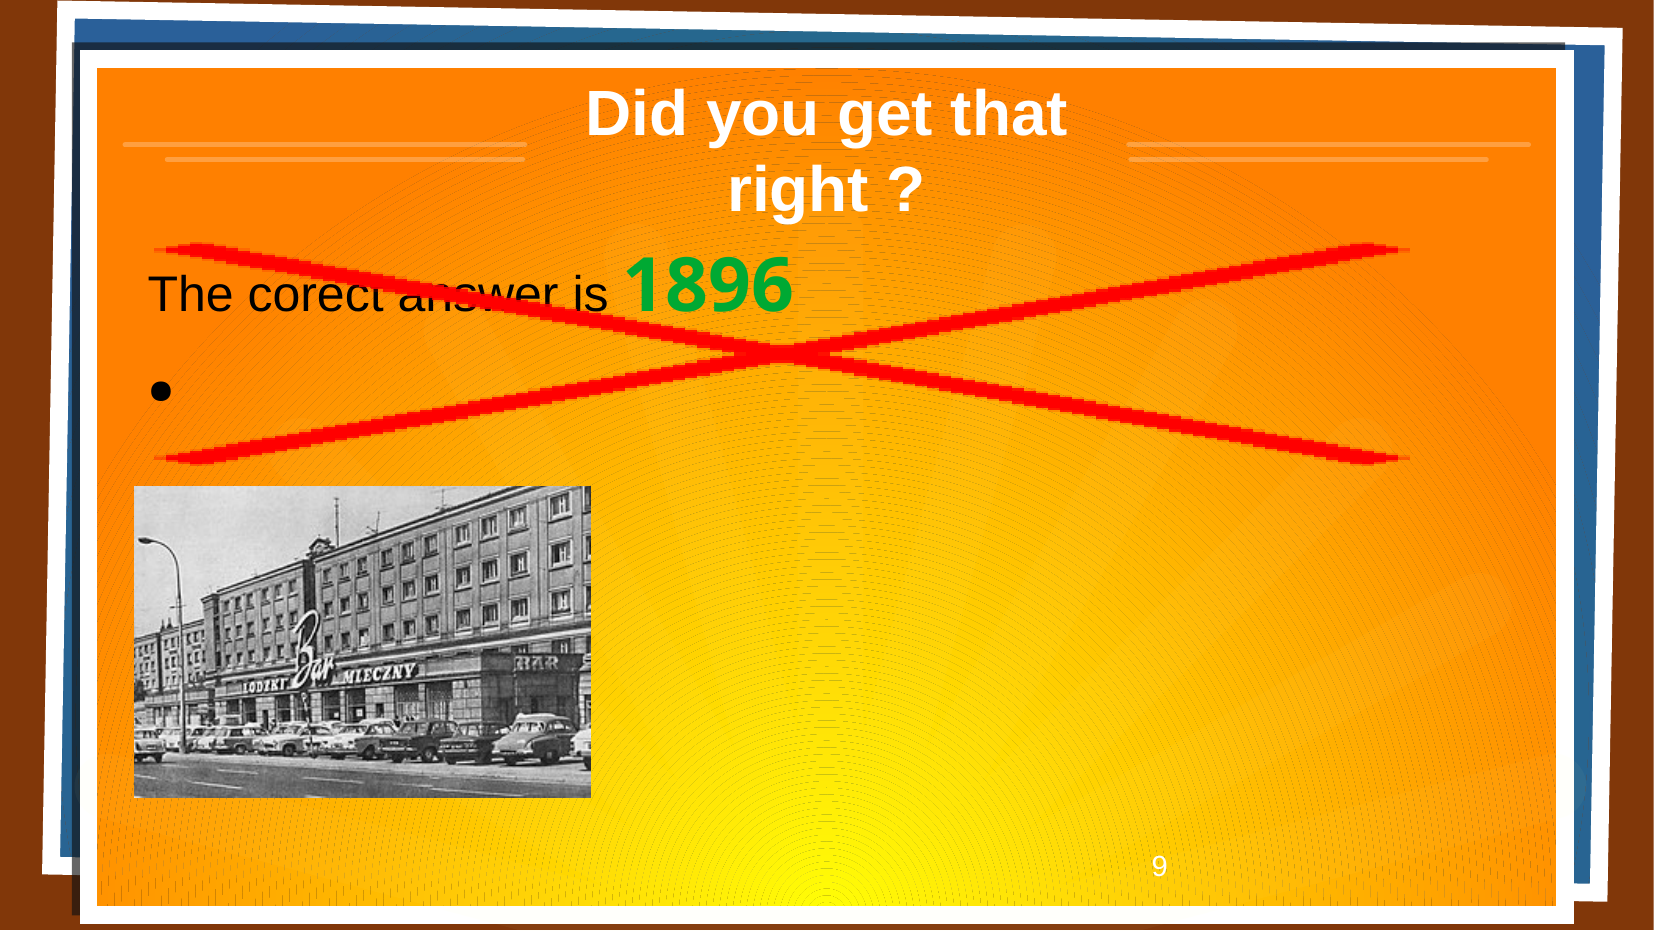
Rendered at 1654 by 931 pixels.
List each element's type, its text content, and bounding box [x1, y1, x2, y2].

chart [118, 236, 1447, 473]
list The corect answer is 1896 [147, 236, 1506, 827]
title Did you get that right ? [531, 70, 1123, 225]
picture [134, 486, 591, 798]
text_box [1151, 847, 1506, 912]
